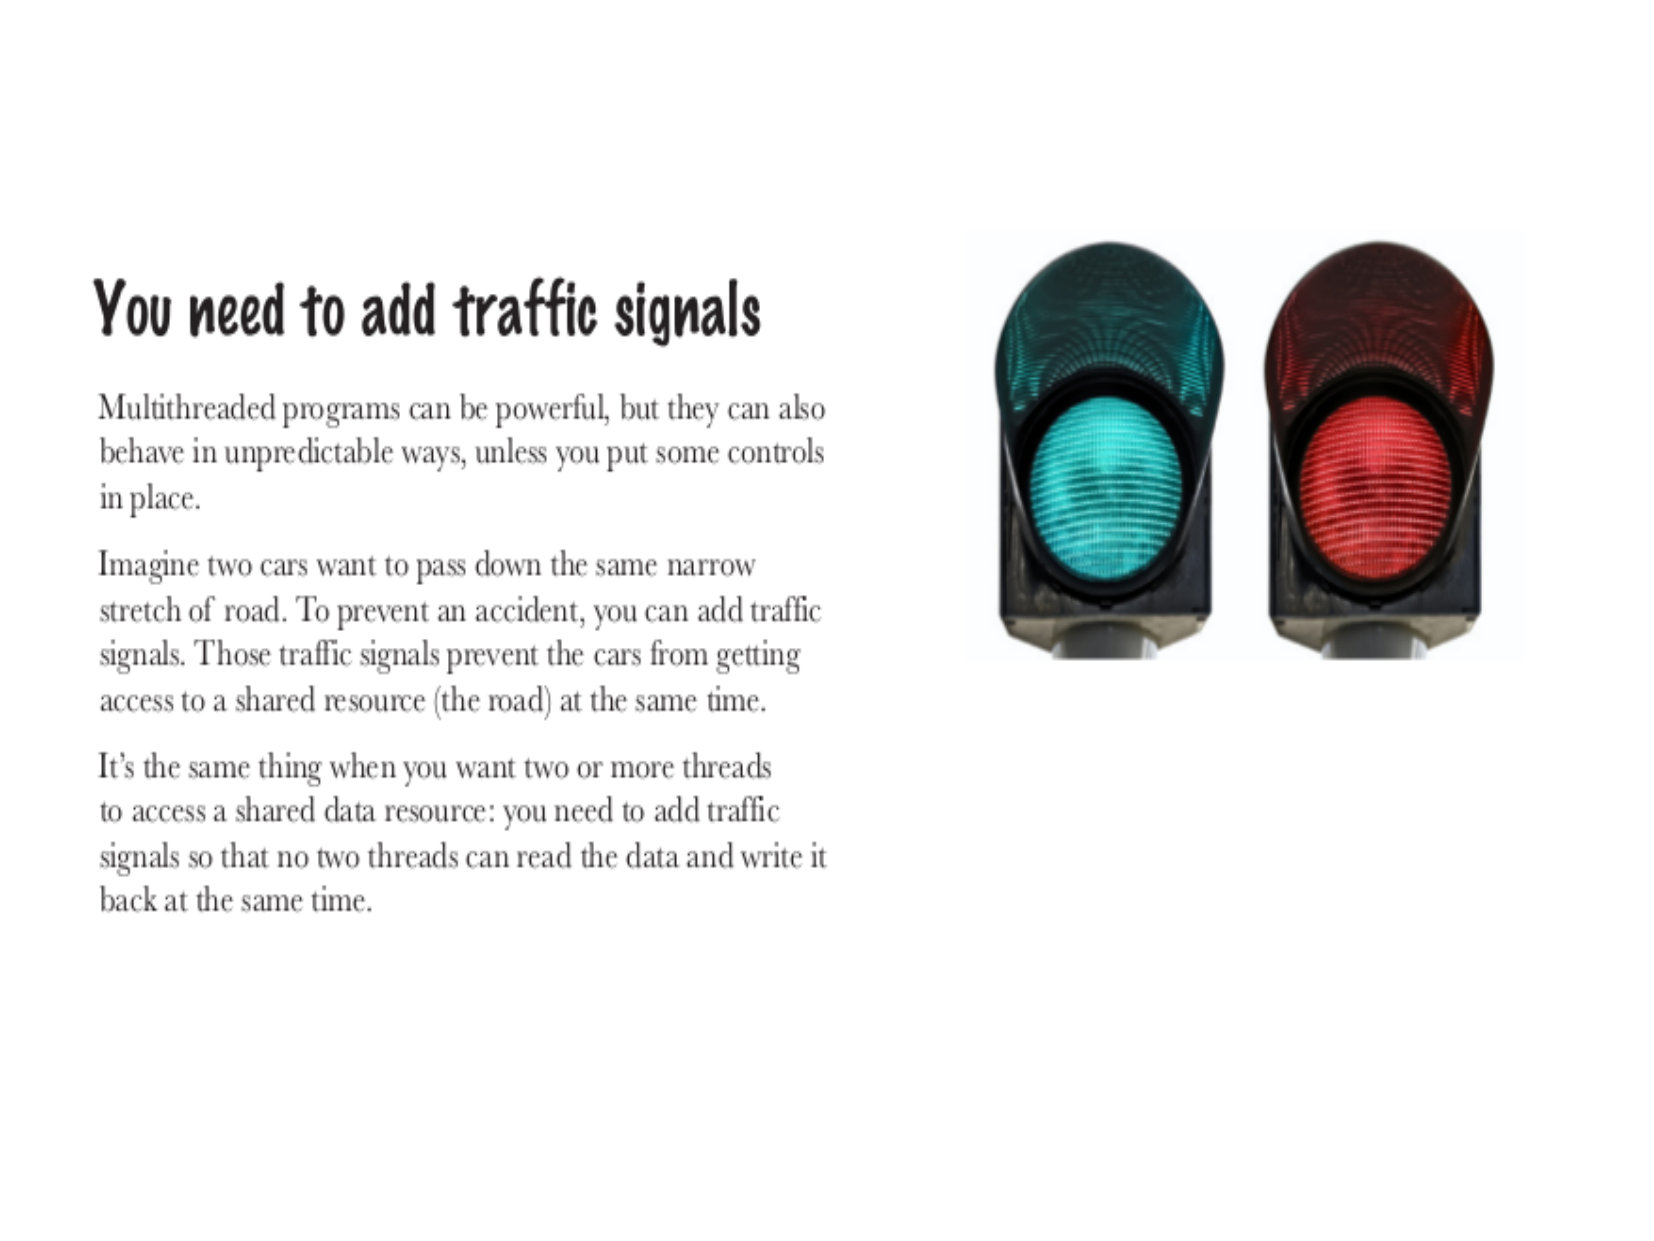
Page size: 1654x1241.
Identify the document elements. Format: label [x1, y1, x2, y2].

picture [70, 224, 1595, 969]
